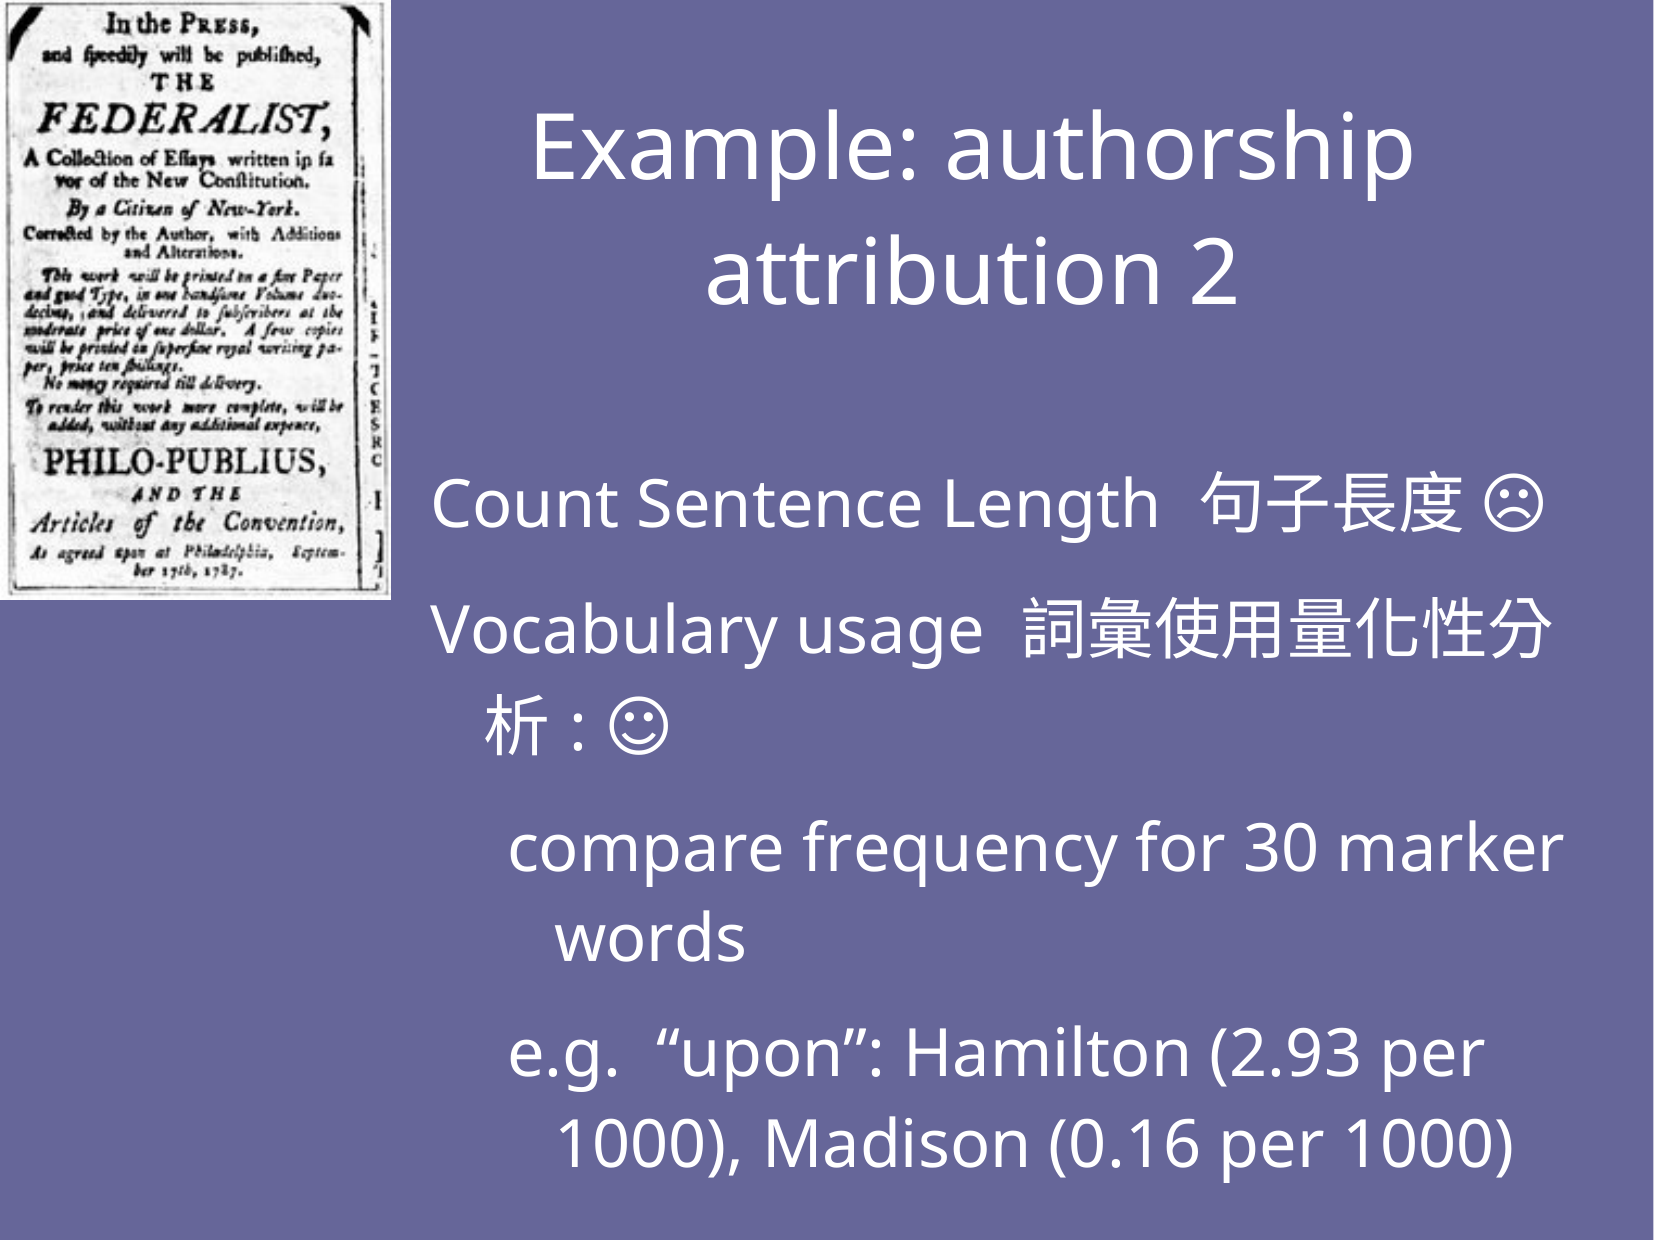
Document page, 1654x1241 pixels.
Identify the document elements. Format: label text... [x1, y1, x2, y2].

picture [0, 0, 391, 601]
title Example: authorship attribution 2 [412, 83, 1534, 330]
list Count Sentence Length 句子長度 ☹ Vocabulary usage 詞彙使用量化性分析: ☺ compare frequency for 30 marker words e.g. “upon”: Hamilton (2.93 per 1000), Madison (0.16 per 1000) [412, 450, 1654, 1232]
